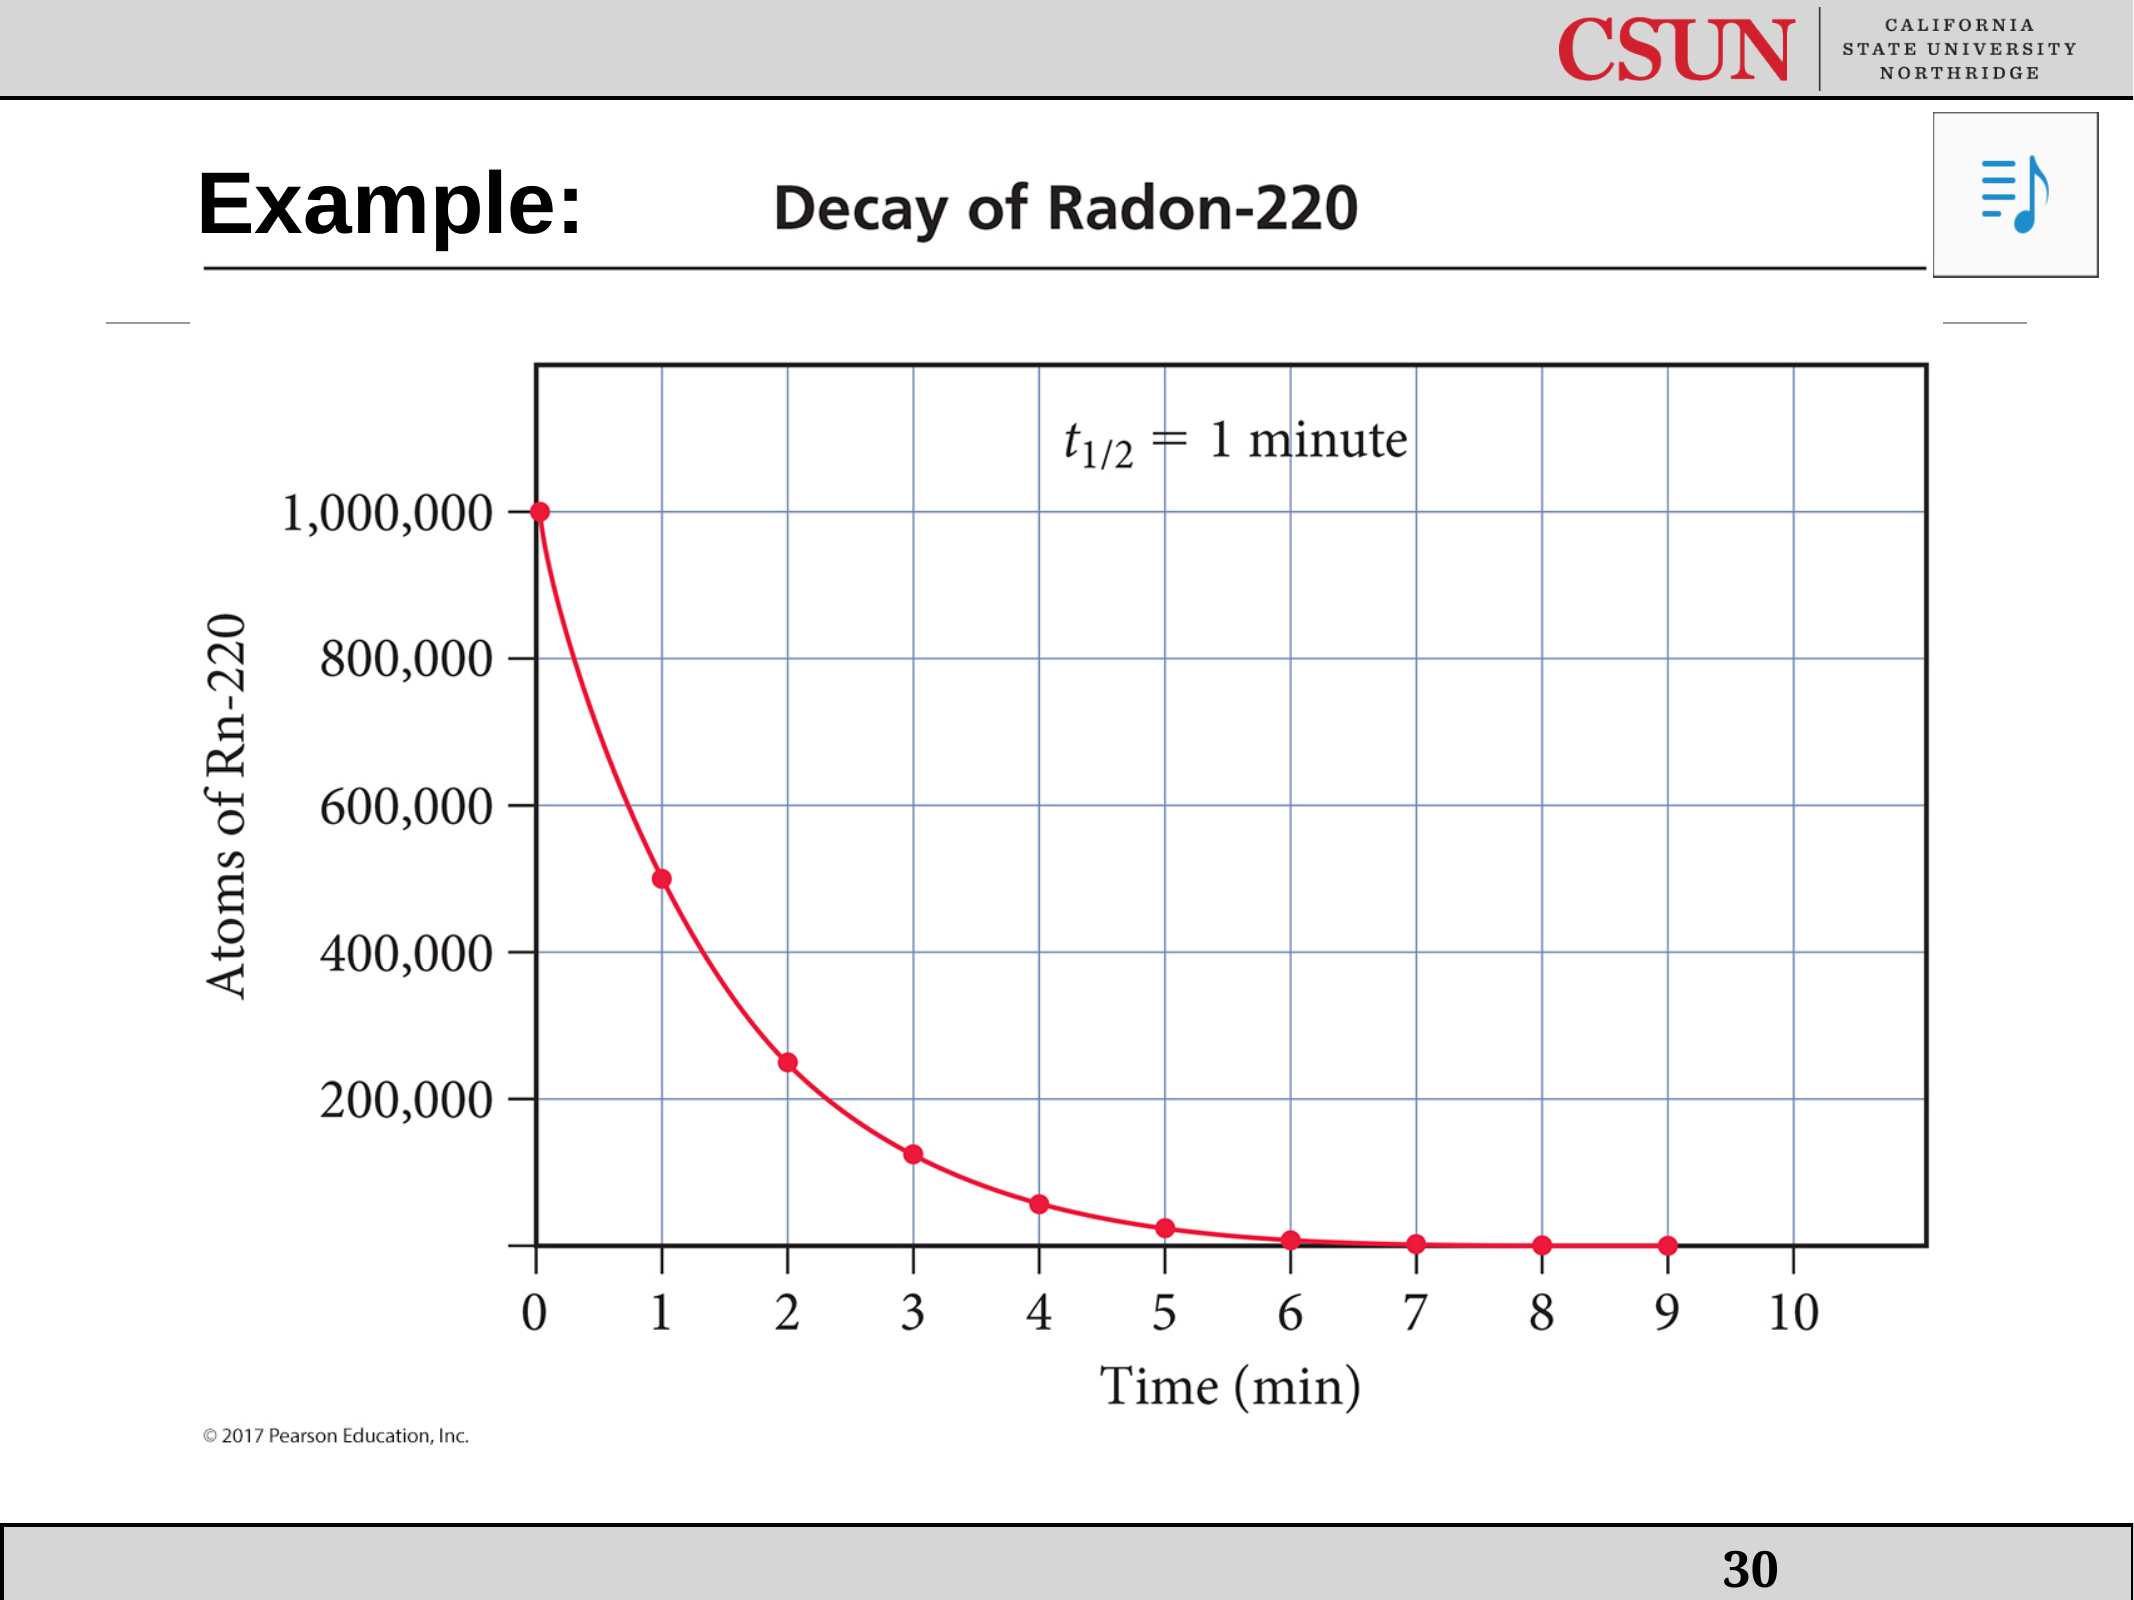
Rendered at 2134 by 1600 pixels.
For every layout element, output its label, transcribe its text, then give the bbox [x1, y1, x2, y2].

title Example: [188, 80, 2134, 260]
text_box [1932, 111, 2100, 279]
picture [1559, 7, 2076, 80]
picture [190, 260, 1943, 1455]
